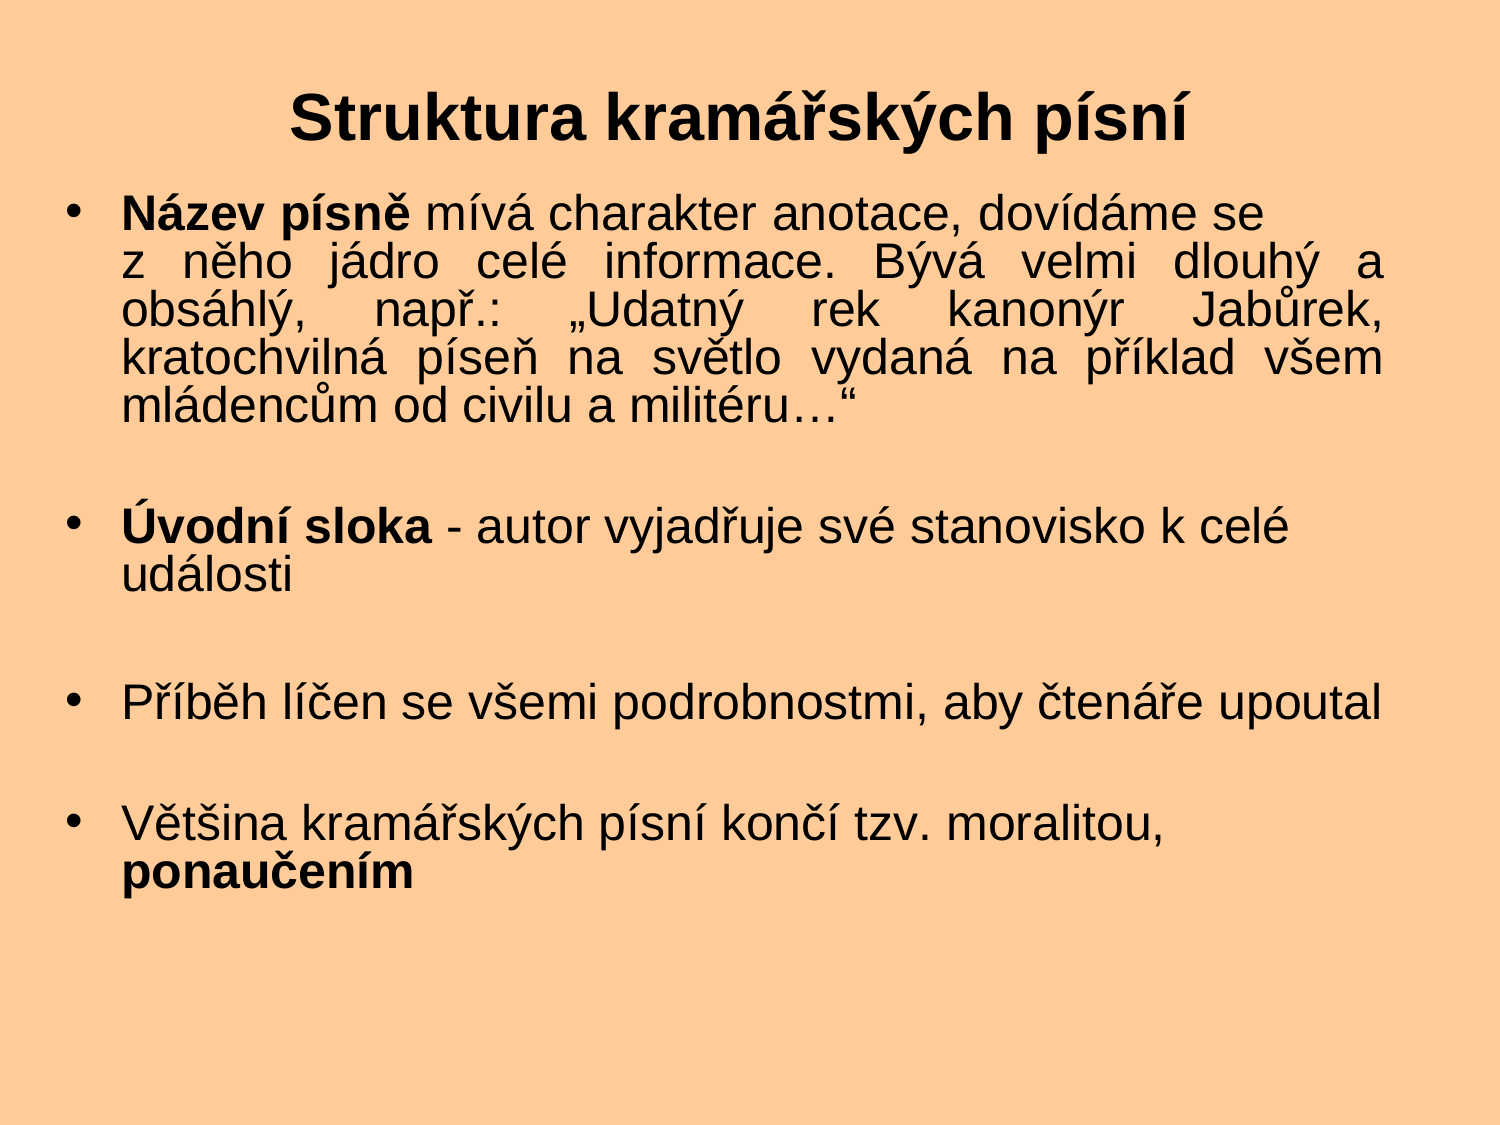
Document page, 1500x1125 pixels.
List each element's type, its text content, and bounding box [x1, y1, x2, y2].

title Struktura kramářských písní [64, 66, 1415, 162]
list Název písně mívá charakter anotace, dovídáme se z něho jádro celé informace. Bývá velmi dlouhý a obsáhlý, např.: „Udatný rek kanonýr Jabůrek, kratochvilná píseň na světlo vydaná na příklad všem mládencům od civilu a militéru…“ Úvodní sloka - autor vyjadřuje své stanovisko k celé události Příběh líčen se všemi podrobnostmi, aby čtenáře upoutal Většina kramářských písní končí tzv. moralitou, ponaučením [50, 184, 1401, 1024]
